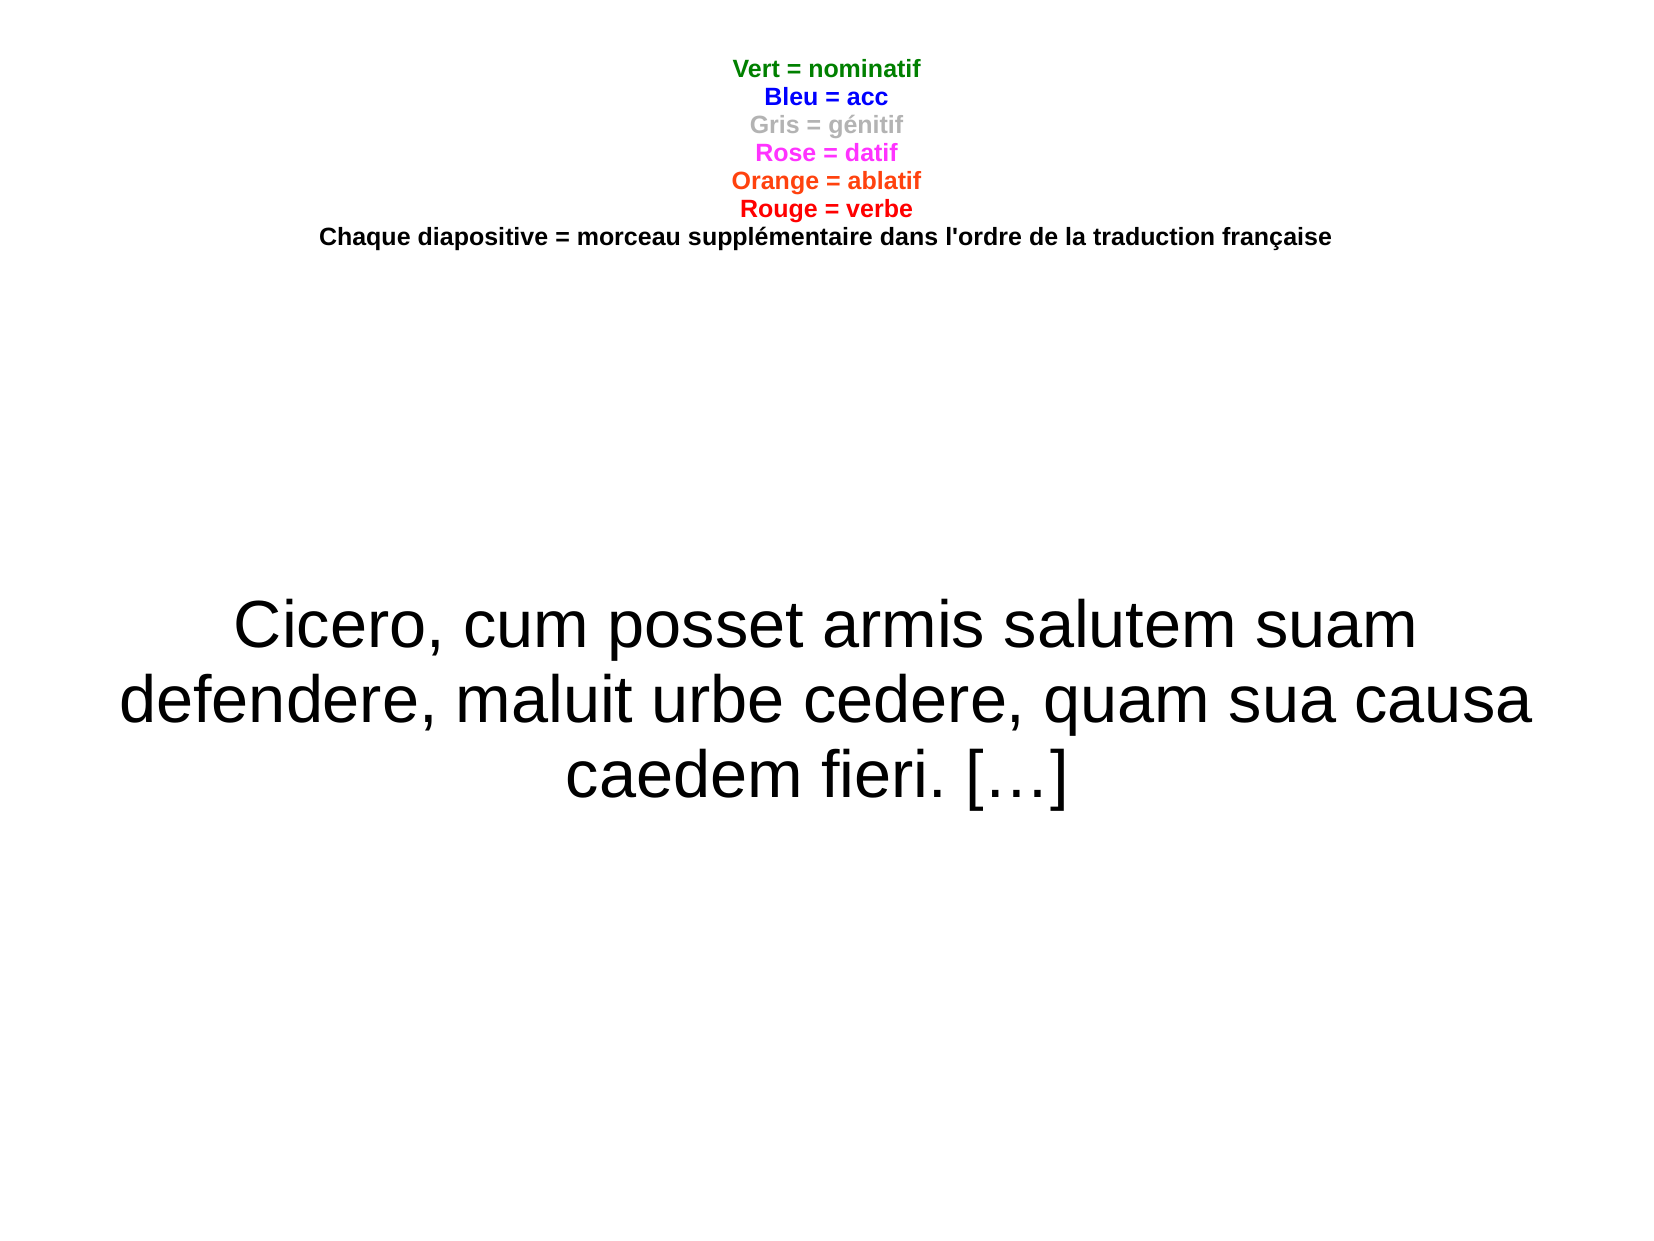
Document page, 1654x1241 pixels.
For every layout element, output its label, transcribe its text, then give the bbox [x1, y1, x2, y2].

subtitle Cicero, cum posset armis salutem suam defendere, maluit urbe cedere, quam sua causa caedem fieri. […] [82, 290, 1571, 1109]
title Vert = nominatif Bleu = acc Gris = génitif Rose = datif Orange = ablatif Rouge = verbe Chaque diapositive = morceau supplémentaire dans l'ordre de la traduction française [82, 49, 1571, 257]
